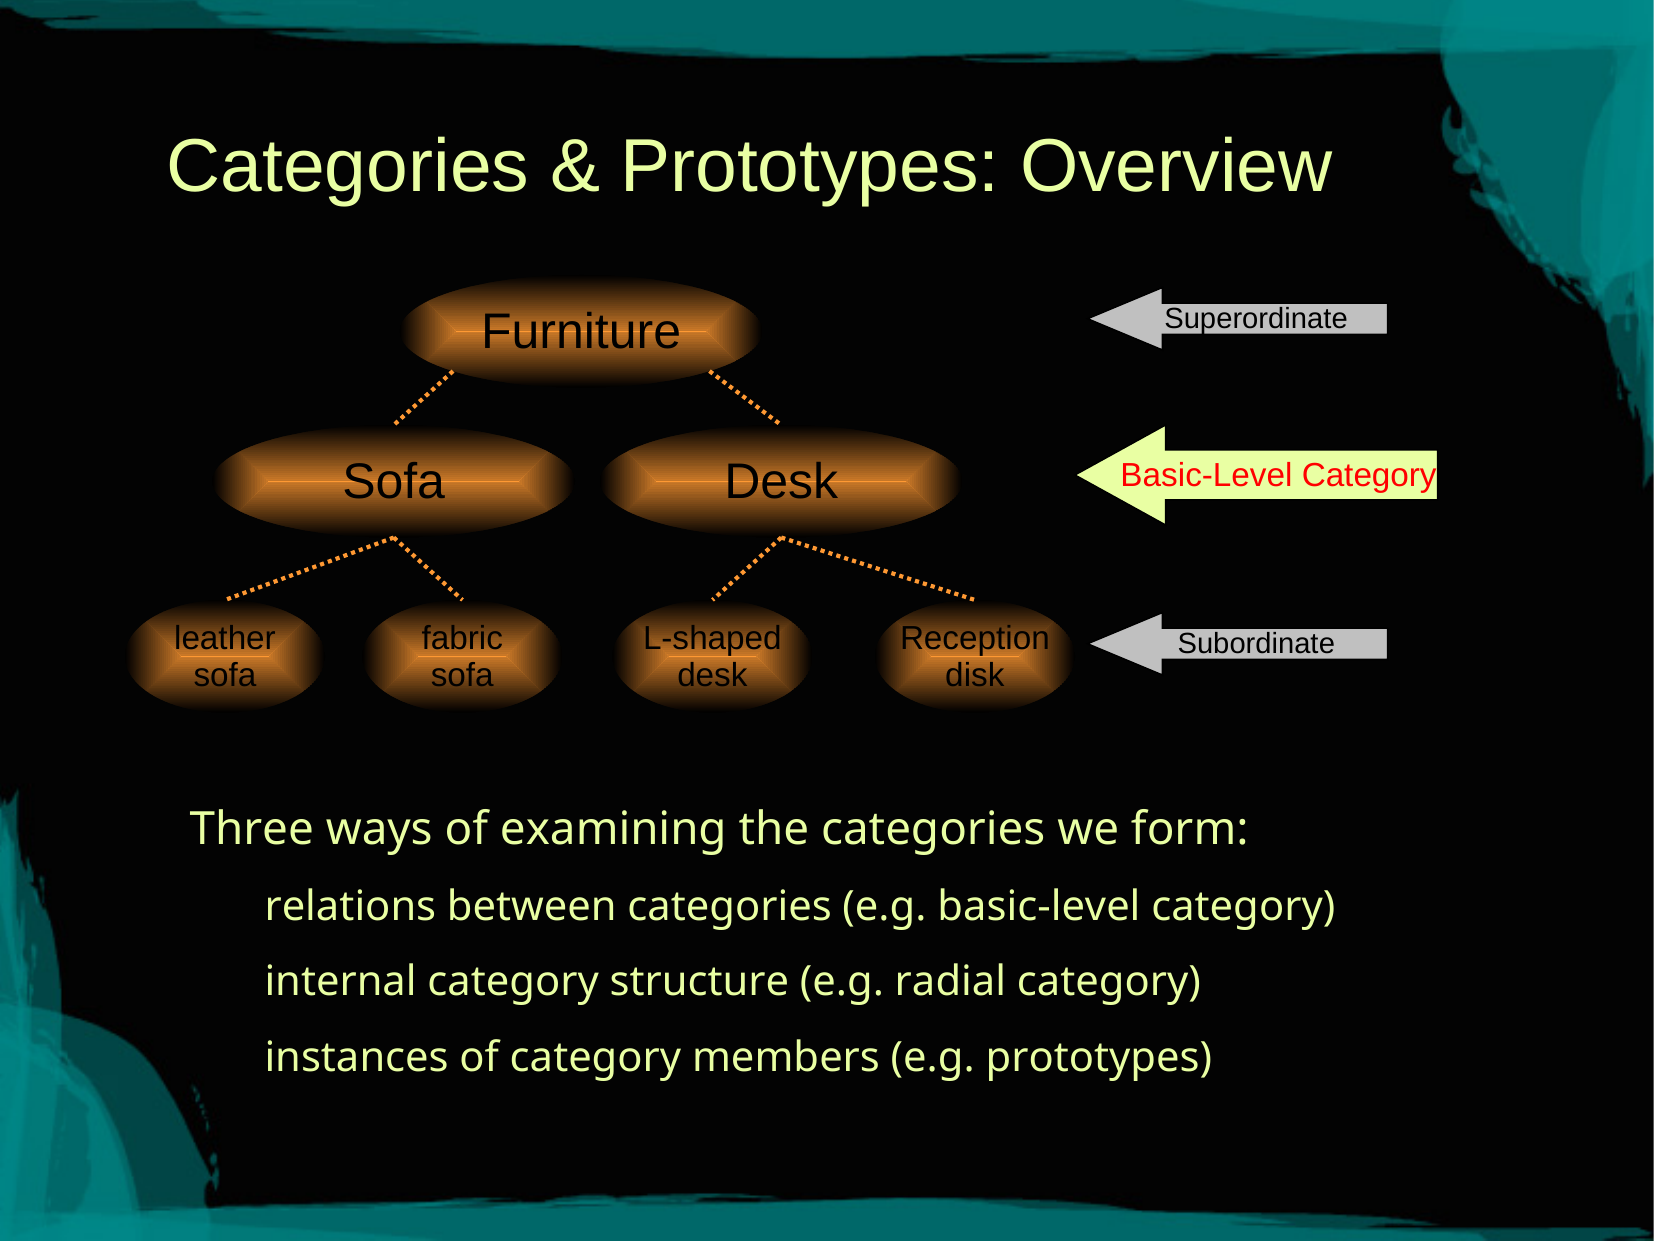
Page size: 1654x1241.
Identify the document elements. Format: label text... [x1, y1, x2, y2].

text_box Basic-Level Category [1074, 424, 1438, 526]
text_box fabric sofa [362, 599, 563, 713]
text_box Desk [600, 424, 963, 538]
text_box Superordinate [1087, 287, 1388, 351]
title Categories & Prototypes: Overview [87, 69, 1413, 263]
text_box leather sofa [125, 599, 326, 713]
list Three ways of examining the categories we form: relations between categories (e.g. basic-level category) internal category structure (e.g. radial category) instances of category members (e.g. prototypes) [174, 787, 1425, 1112]
text_box Furniture [399, 274, 763, 388]
text_box L-shaped desk [612, 599, 813, 713]
text_box Subordinate [1087, 612, 1388, 676]
picture [0, 0, 1654, 1241]
text_box Sofa [212, 424, 576, 538]
text_box Reception disk [875, 599, 1076, 713]
